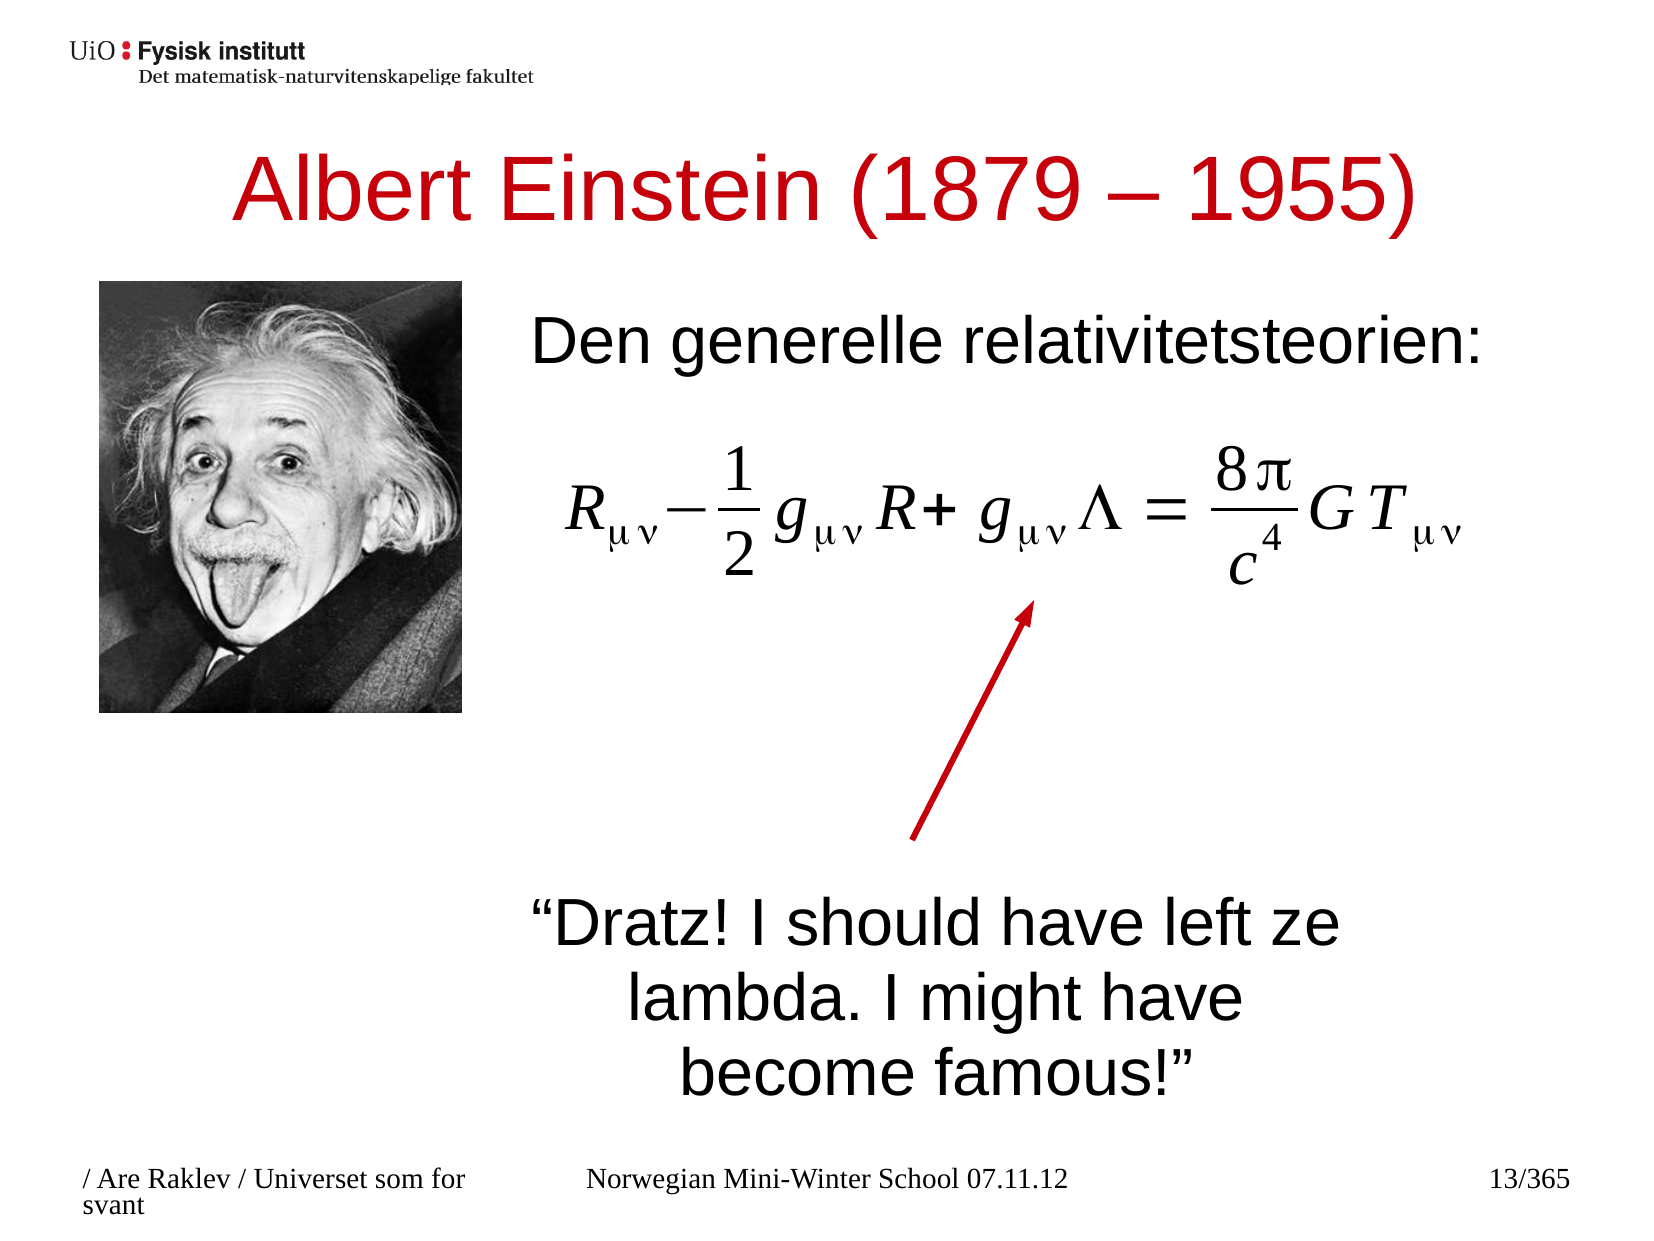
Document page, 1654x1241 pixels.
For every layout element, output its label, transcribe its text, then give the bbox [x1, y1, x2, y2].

picture [68, 37, 537, 89]
text_box Den generelle relativitetsteorien: [515, 296, 1538, 386]
picture [99, 281, 462, 713]
title Albert Einstein (1879 – 1955) [82, 84, 1571, 292]
text_box “Dratz! I should have left ze lambda. I might have become famous!” [485, 877, 1388, 1092]
chart [554, 431, 1469, 598]
